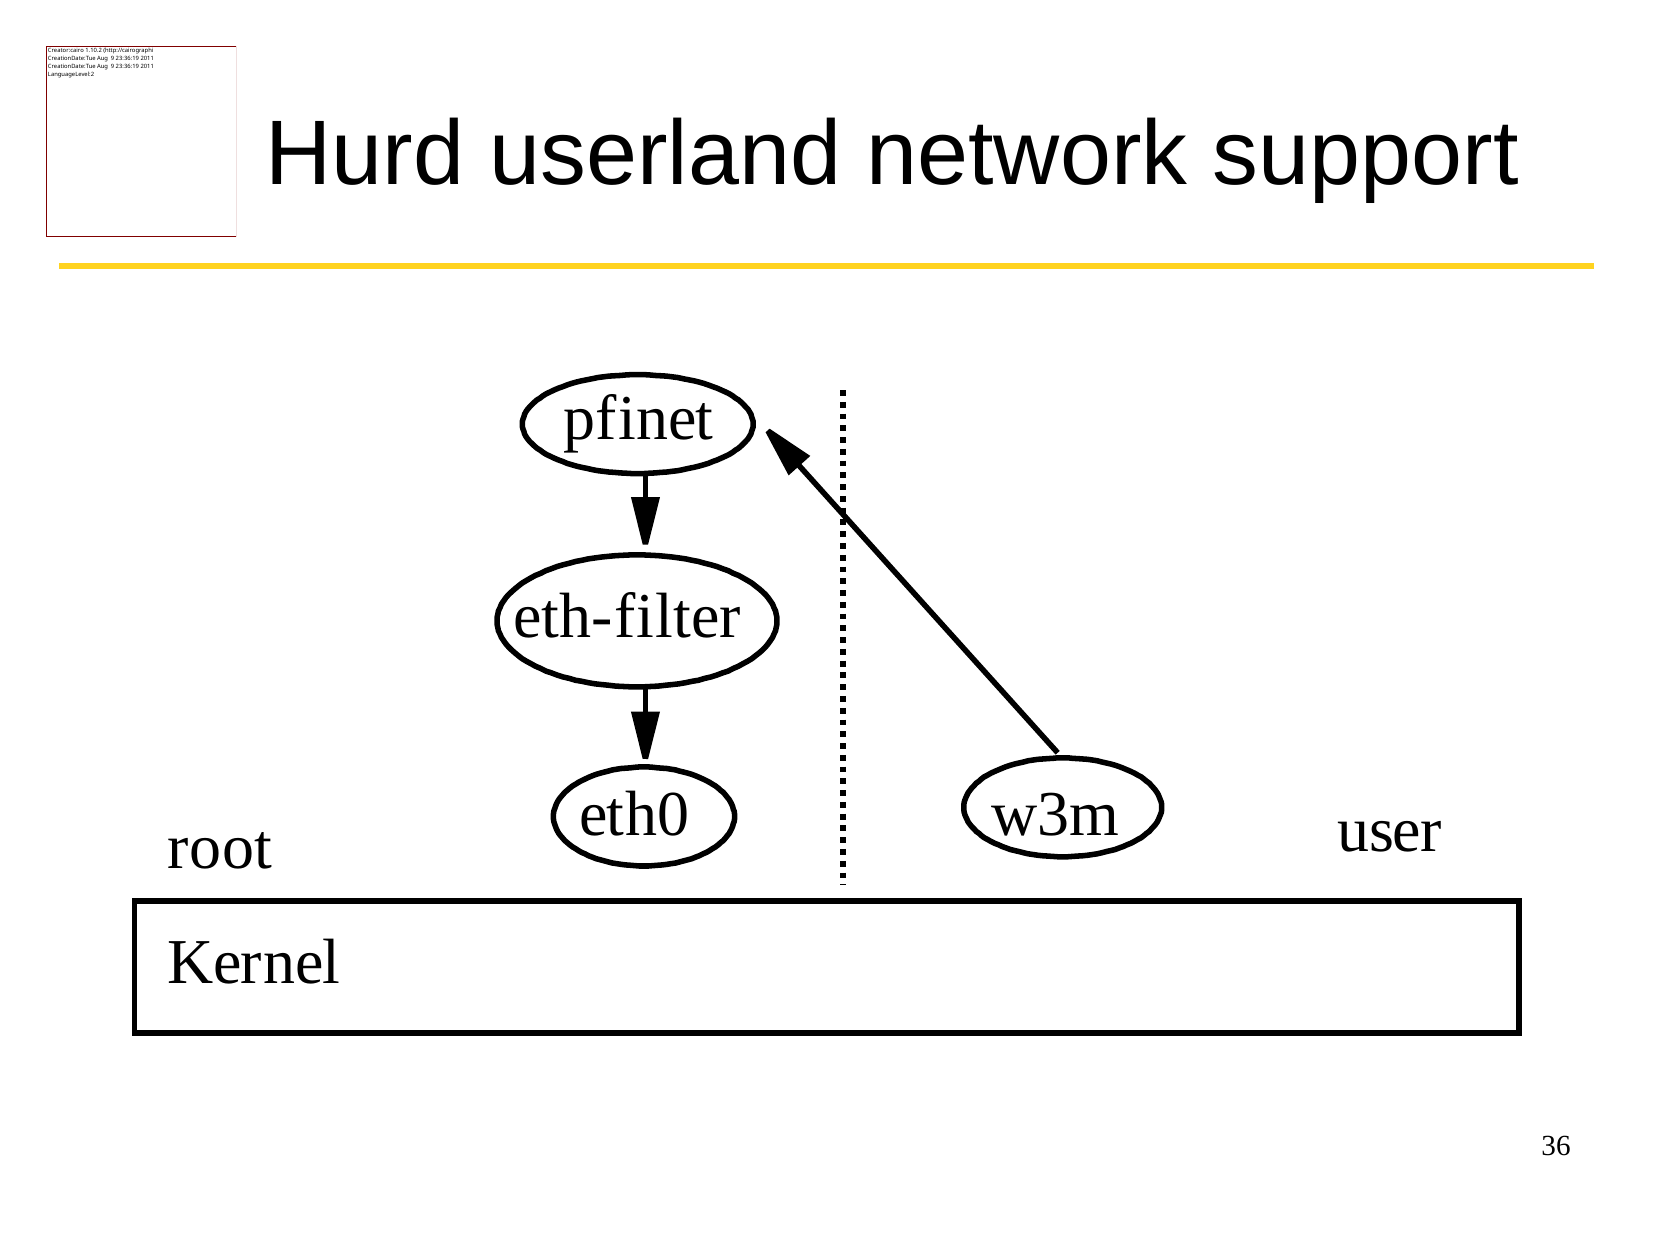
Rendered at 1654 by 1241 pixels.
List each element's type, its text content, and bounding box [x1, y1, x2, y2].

picture [112, 354, 1542, 1055]
title Hurd userland network support [265, 49, 1571, 257]
